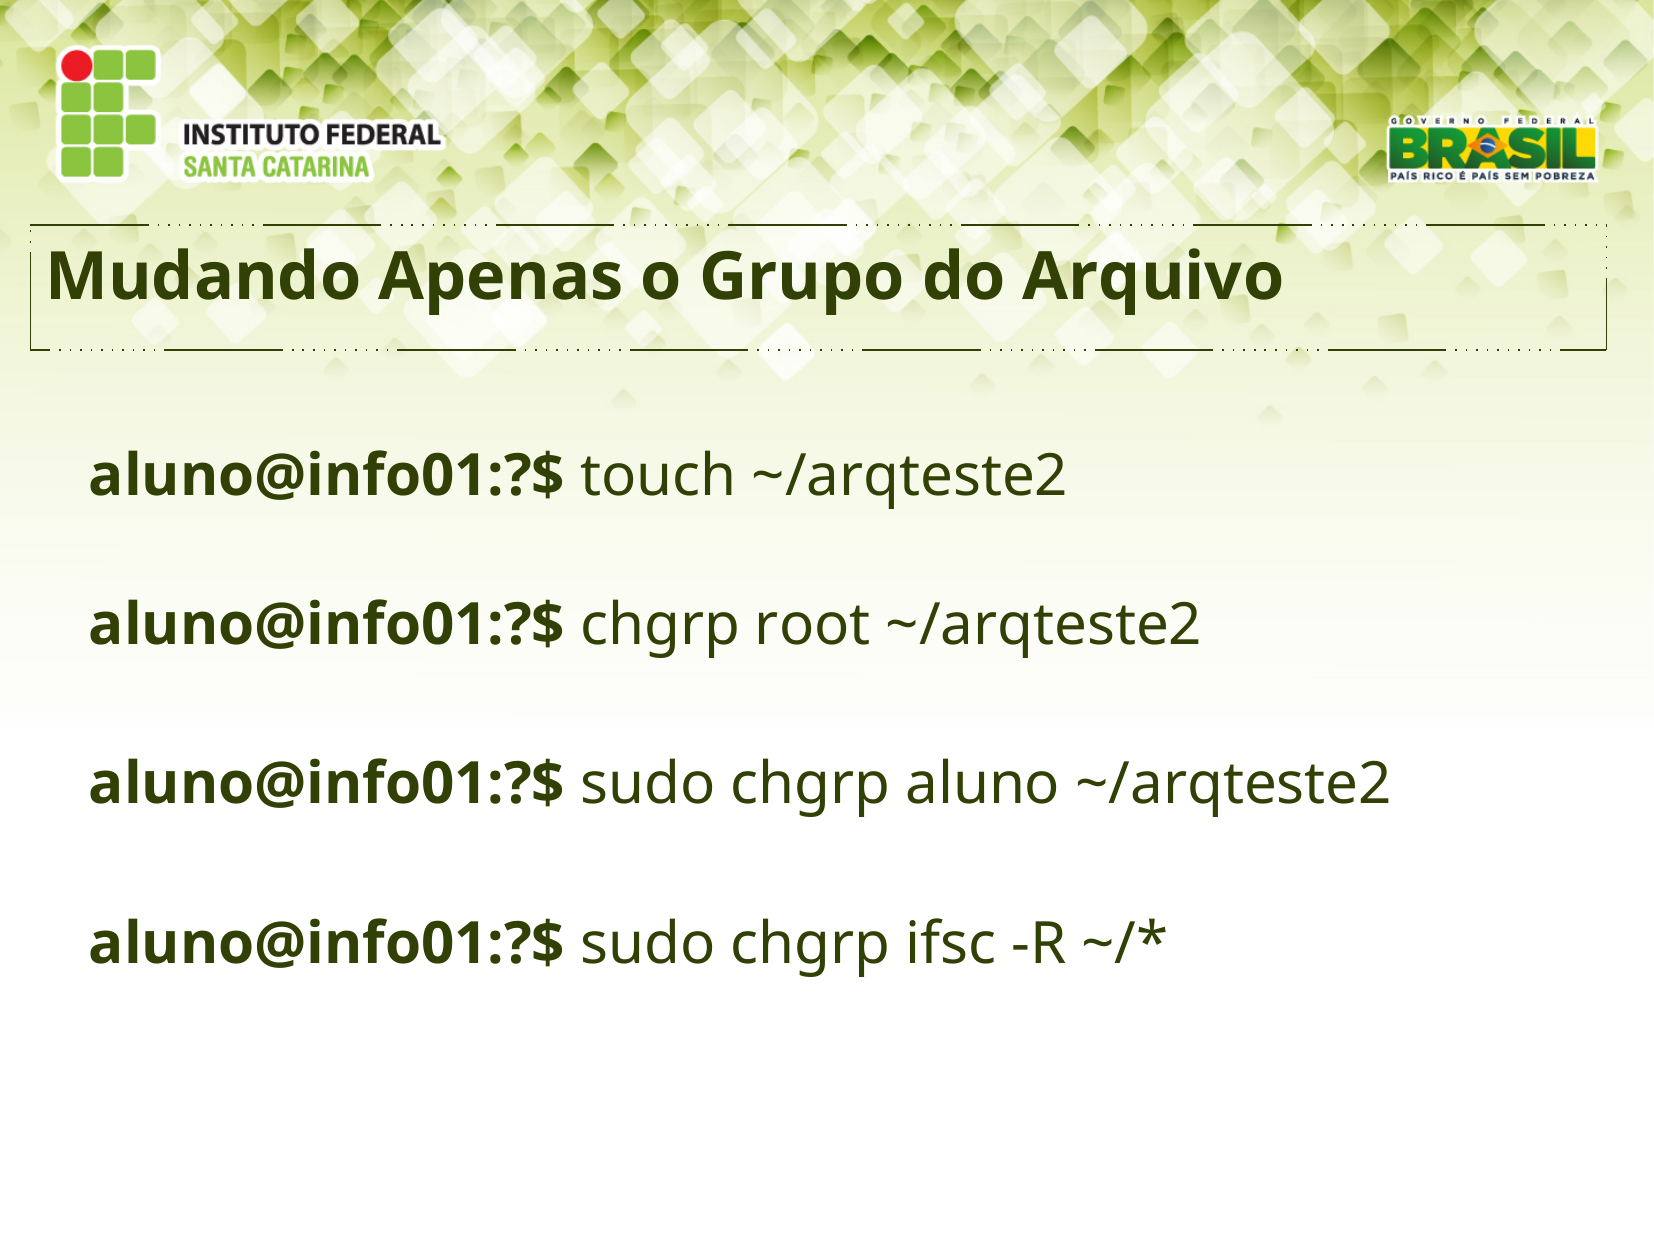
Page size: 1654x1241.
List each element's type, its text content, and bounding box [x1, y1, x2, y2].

picture [0, 0, 1654, 1241]
text_box Mudando Apenas o Grupo do Arquivo [30, 225, 1607, 351]
text_box aluno@info01:?$ touch ~/arqteste2 aluno@info01:?$ chgrp root ~/arqteste2 aluno@info01:?$ sudo chgrp aluno ~/arqteste2 aluno@info01:?$ sudo chgrp ifsc -R ~/* [38, 429, 1636, 1035]
